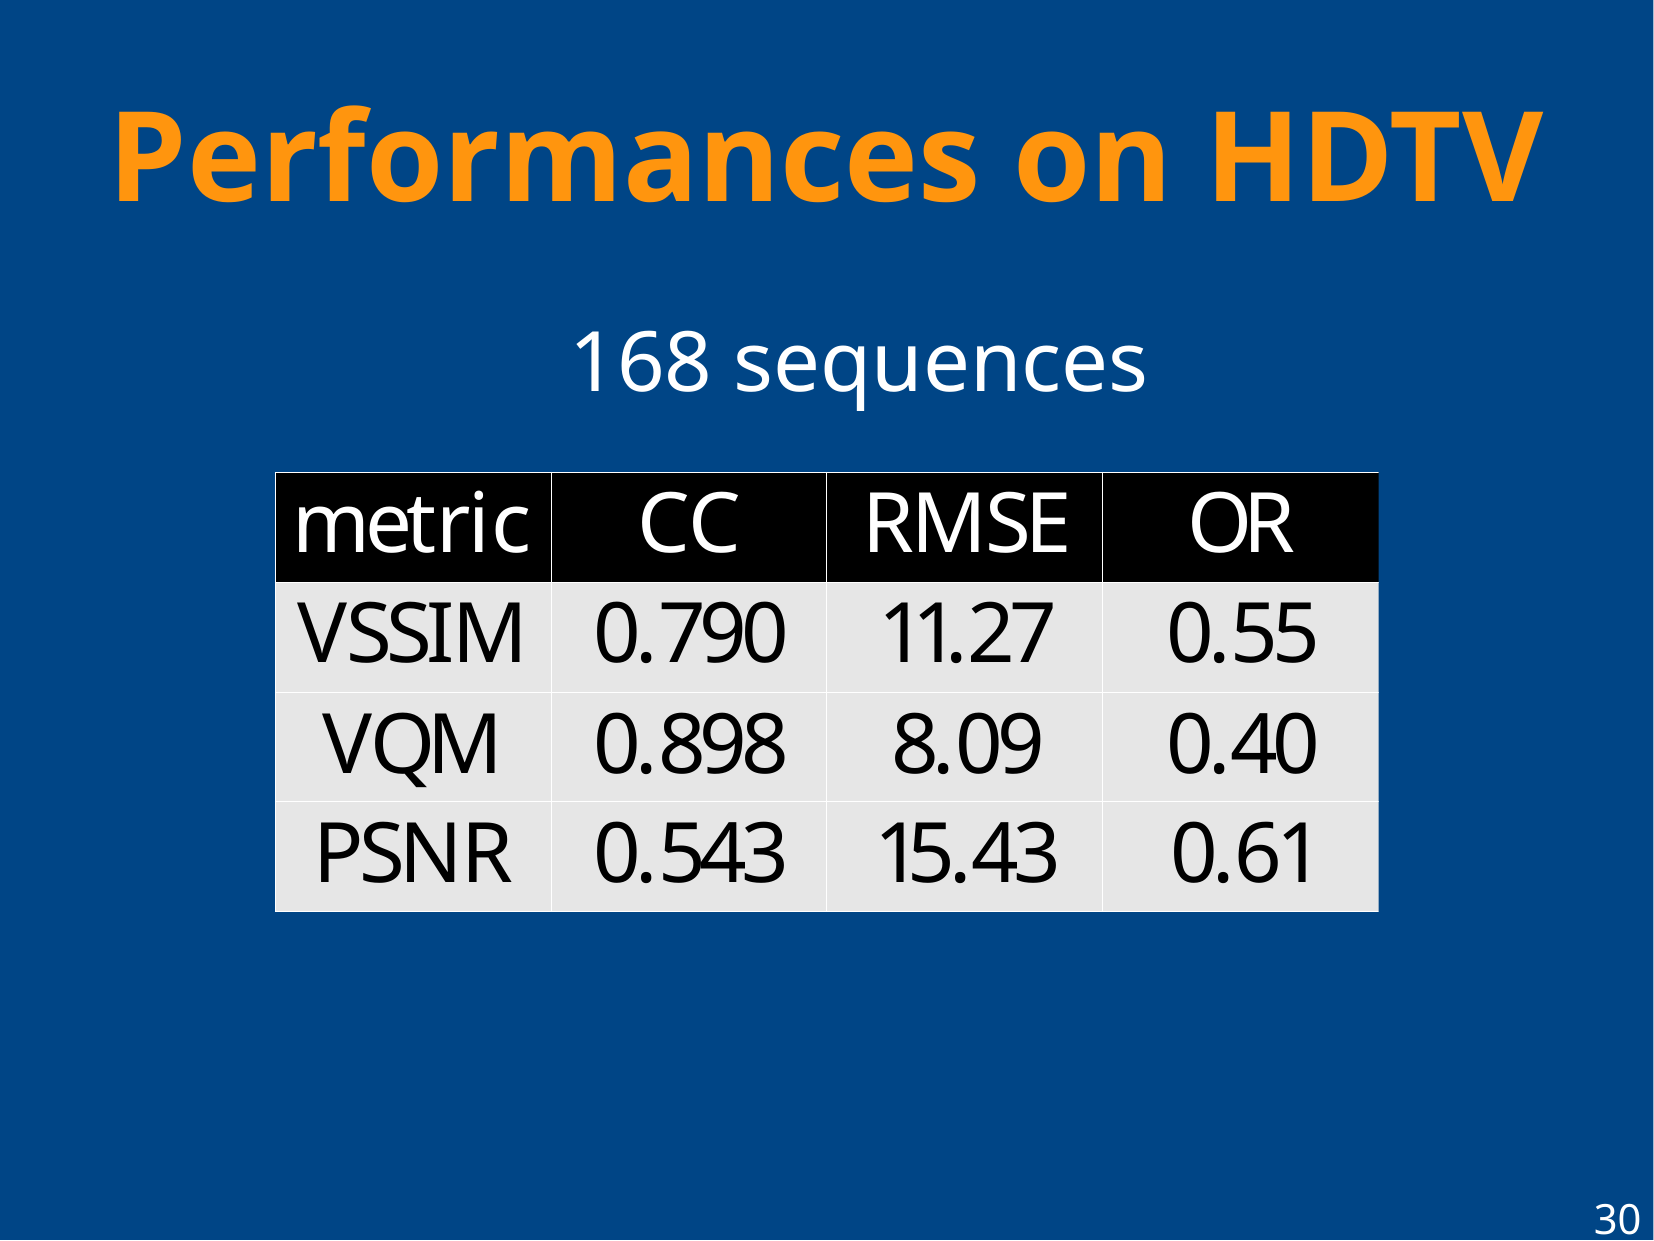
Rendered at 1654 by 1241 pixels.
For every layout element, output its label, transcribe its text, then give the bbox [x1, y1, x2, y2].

text_box 168 sequences [554, 295, 1099, 405]
picture [274, 471, 1379, 912]
title Performances on HDTV [82, 49, 1571, 257]
